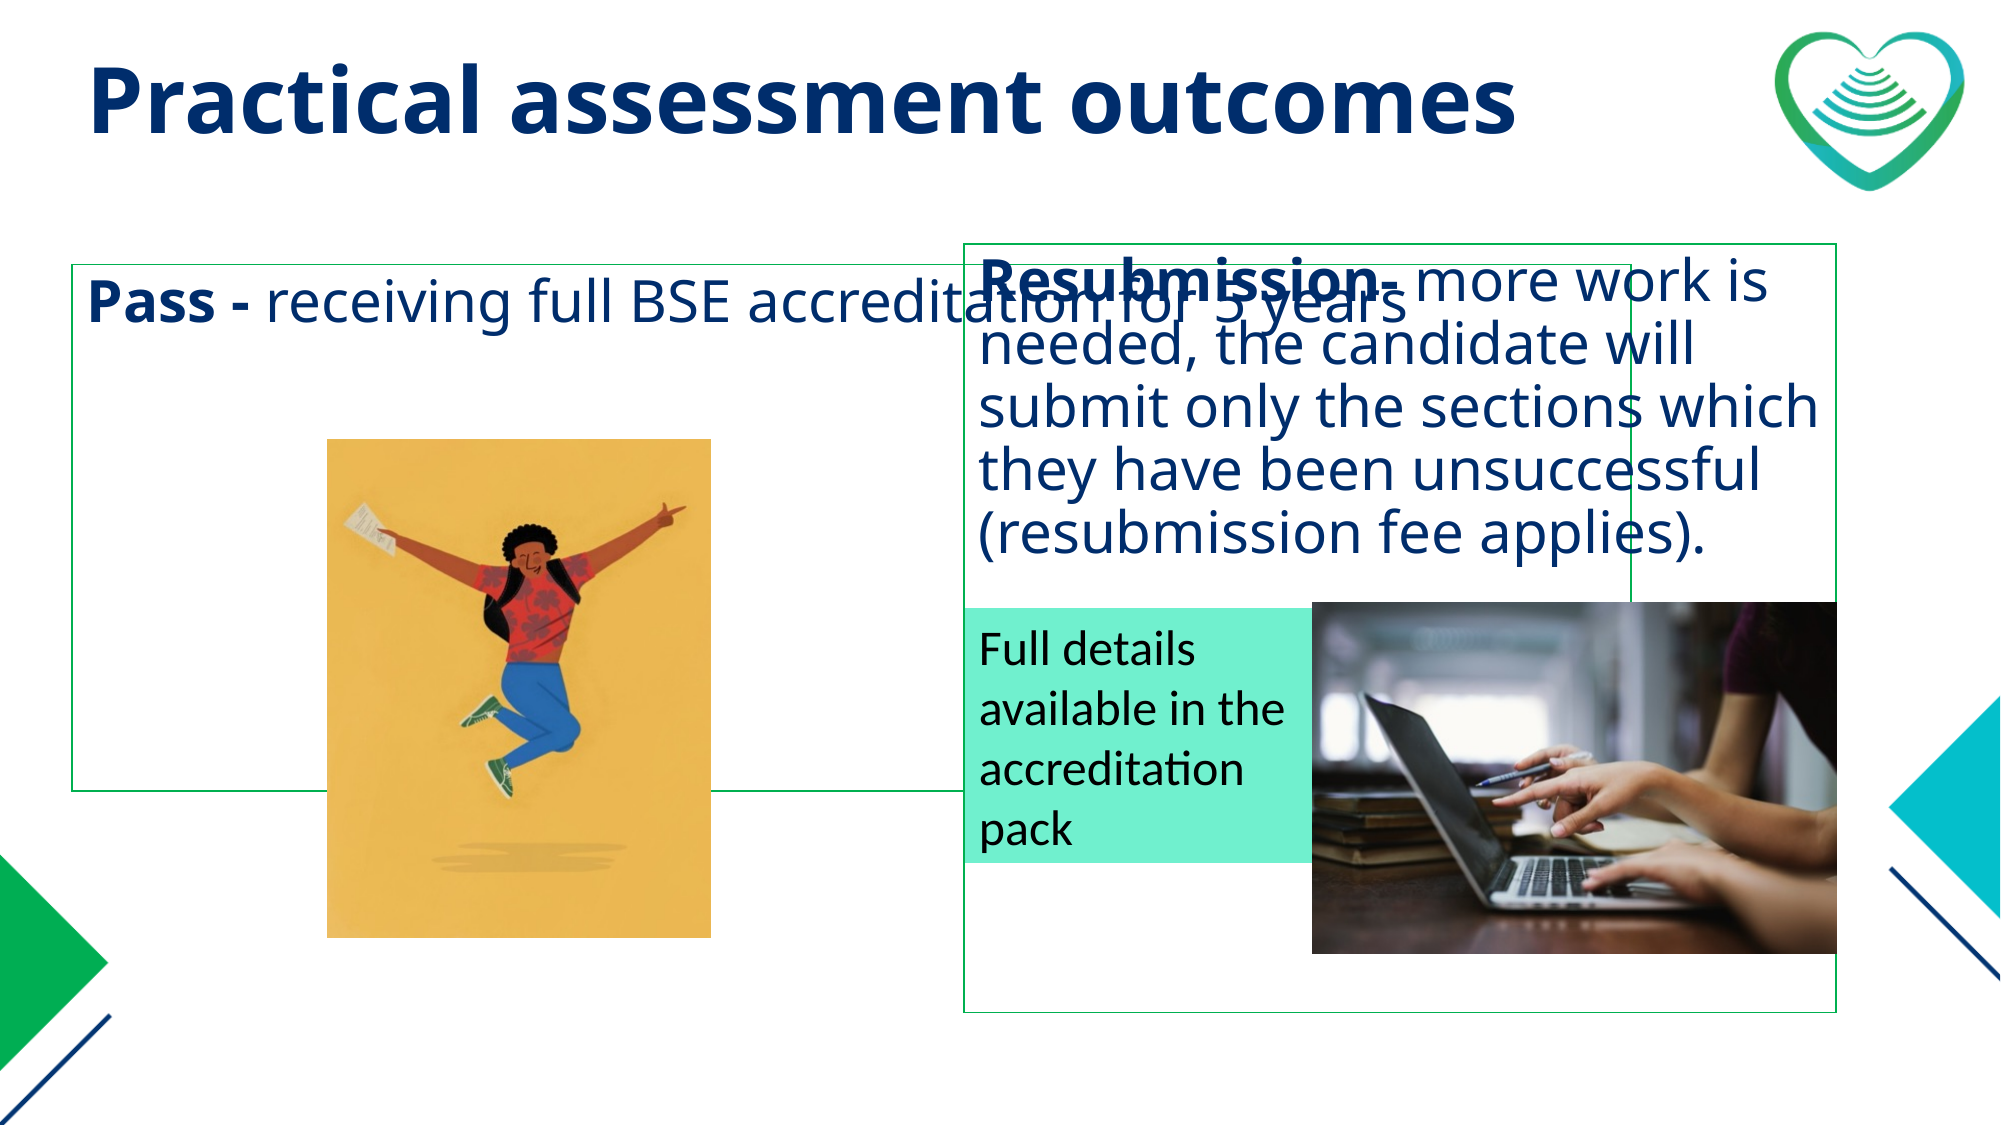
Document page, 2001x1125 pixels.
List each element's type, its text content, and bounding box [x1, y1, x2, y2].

text_box Resubmission- more work is needed, the candidate will submit only the sections which they have been unsuccessful (resubmission fee applies). [964, 244, 1837, 1013]
picture [327, 439, 711, 938]
picture [1312, 602, 1837, 954]
title Practical assessment outcomes [71, 46, 1797, 168]
list Pass - receiving full BSE accreditation for 5 years [179, 244, 904, 1013]
